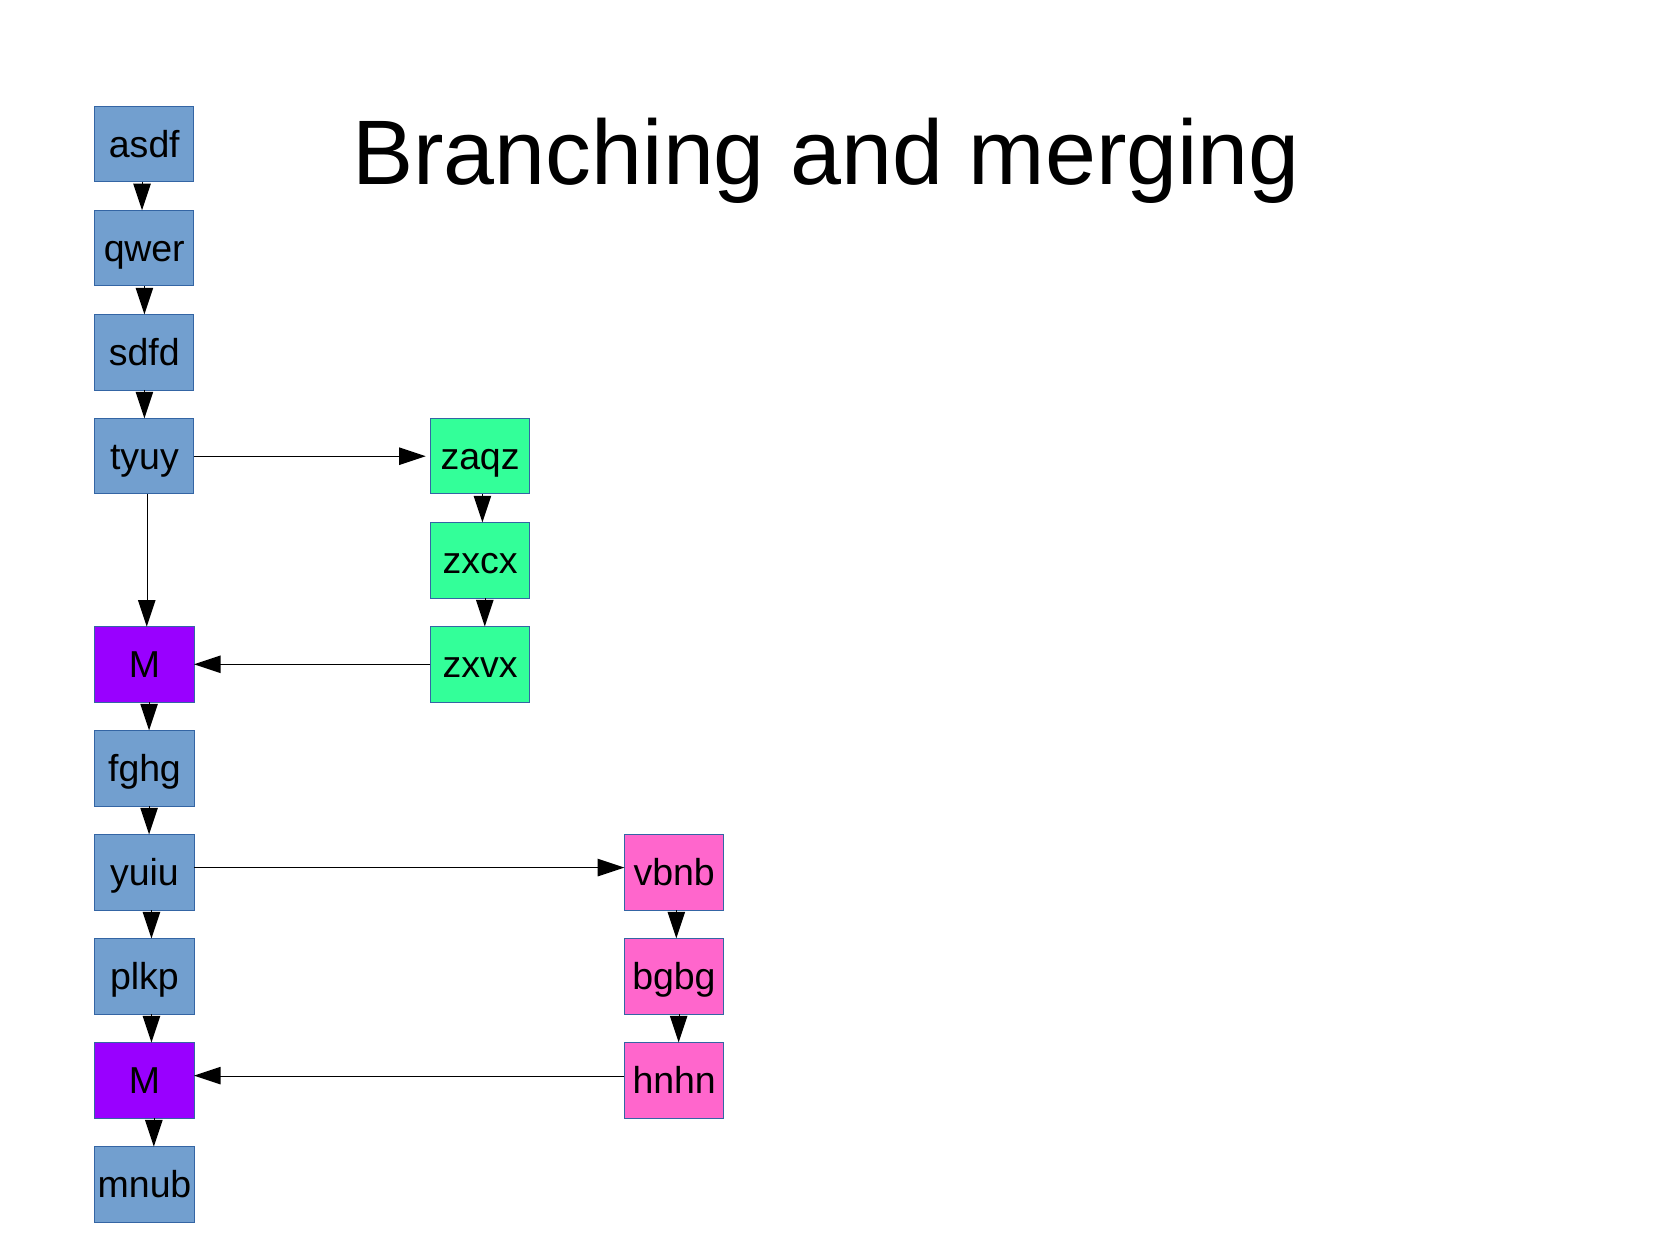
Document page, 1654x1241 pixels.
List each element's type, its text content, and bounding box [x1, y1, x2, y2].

text_box fghg [94, 730, 195, 807]
text_box tyuy [94, 418, 194, 494]
text_box bgbg [624, 938, 724, 1015]
text_box vbnb [624, 834, 724, 911]
text_box asdf [94, 106, 194, 182]
text_box zxcx [430, 522, 530, 599]
text_box plkp [94, 938, 195, 1015]
text_box hnhn [624, 1042, 724, 1119]
text_box M [94, 1042, 195, 1119]
text_box sdfd [94, 314, 194, 391]
text_box M [94, 626, 195, 703]
text_box qwer [94, 210, 194, 286]
text_box zaqz [430, 418, 530, 494]
text_box mnub [94, 1146, 195, 1223]
text_box yuiu [94, 834, 195, 911]
text_box zxvx [430, 626, 530, 703]
title Branching and merging [82, 49, 1571, 257]
